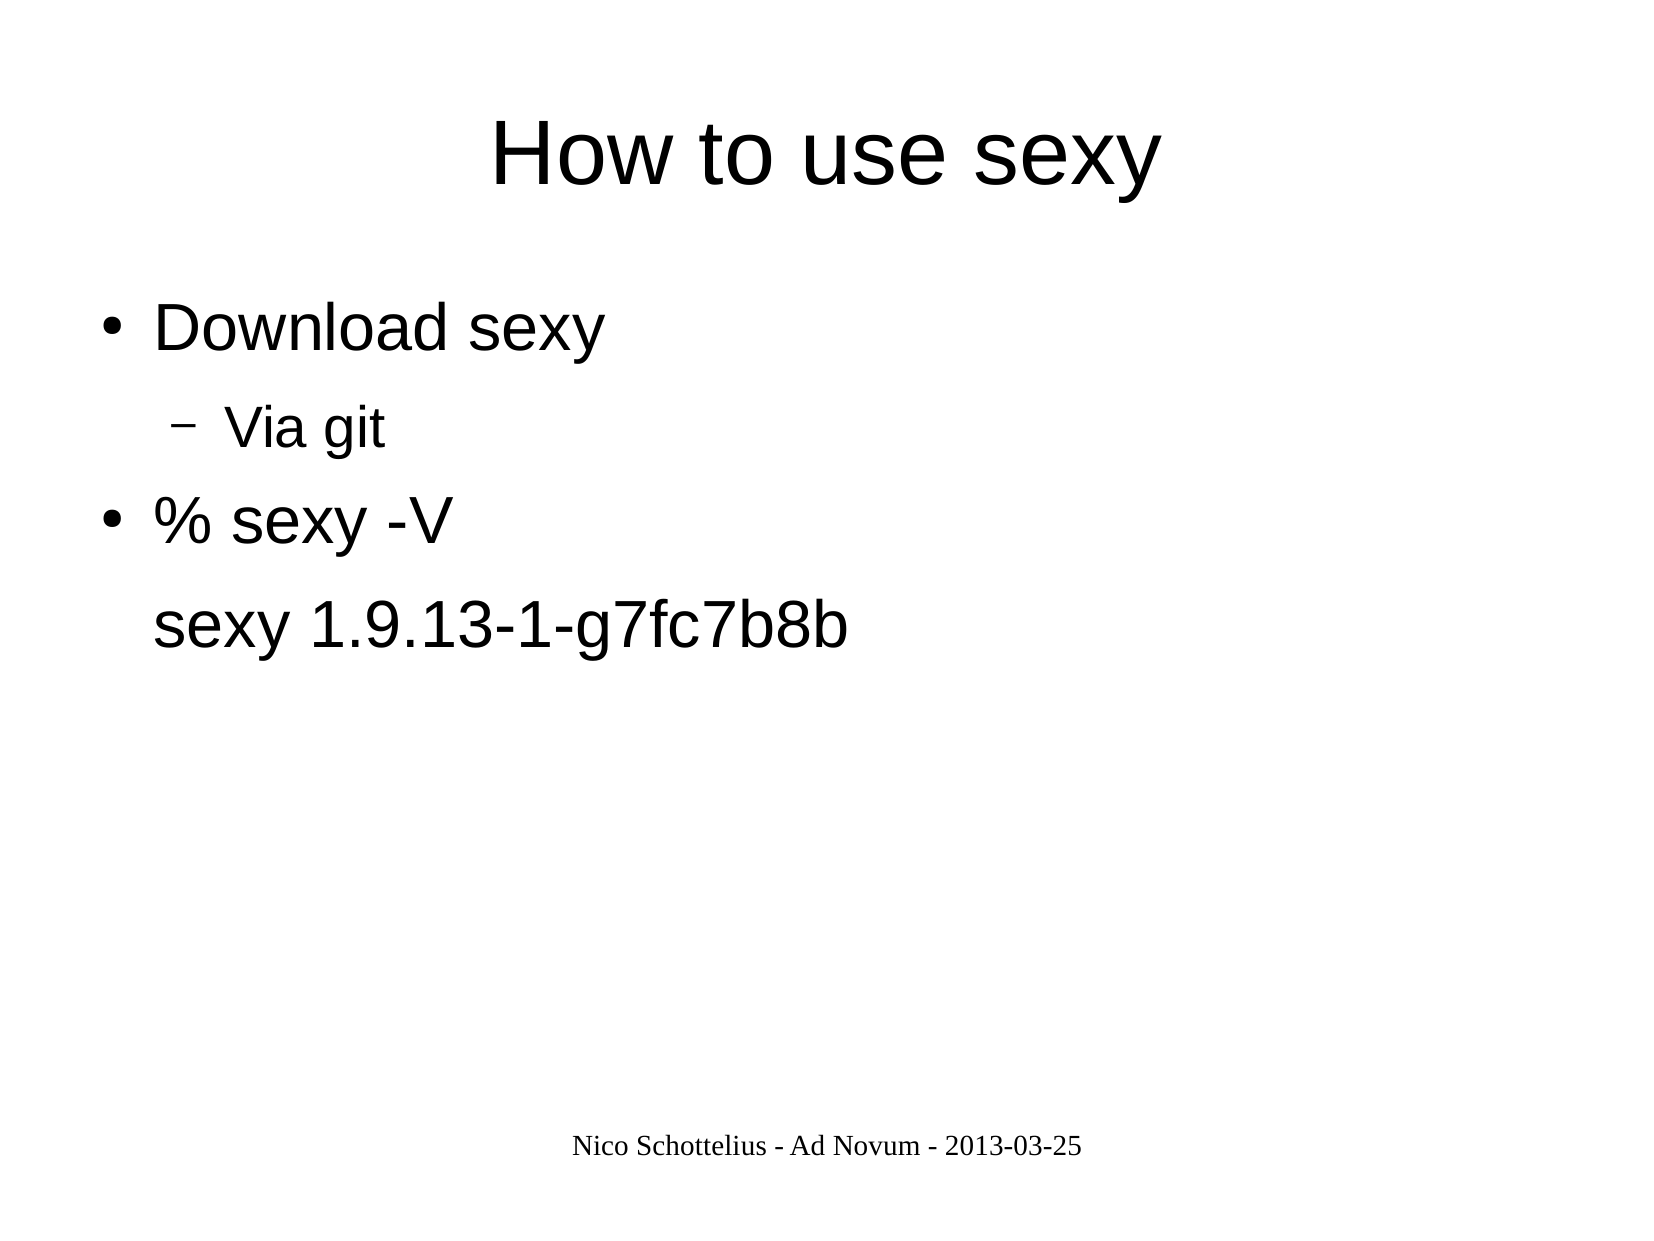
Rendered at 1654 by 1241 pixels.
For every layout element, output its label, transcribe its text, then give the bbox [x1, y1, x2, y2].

title How to use sexy [82, 49, 1571, 257]
list Download sexy Via git % sexy -V sexy 1.9.13-1-g7fc7b8b [82, 290, 1538, 1010]
